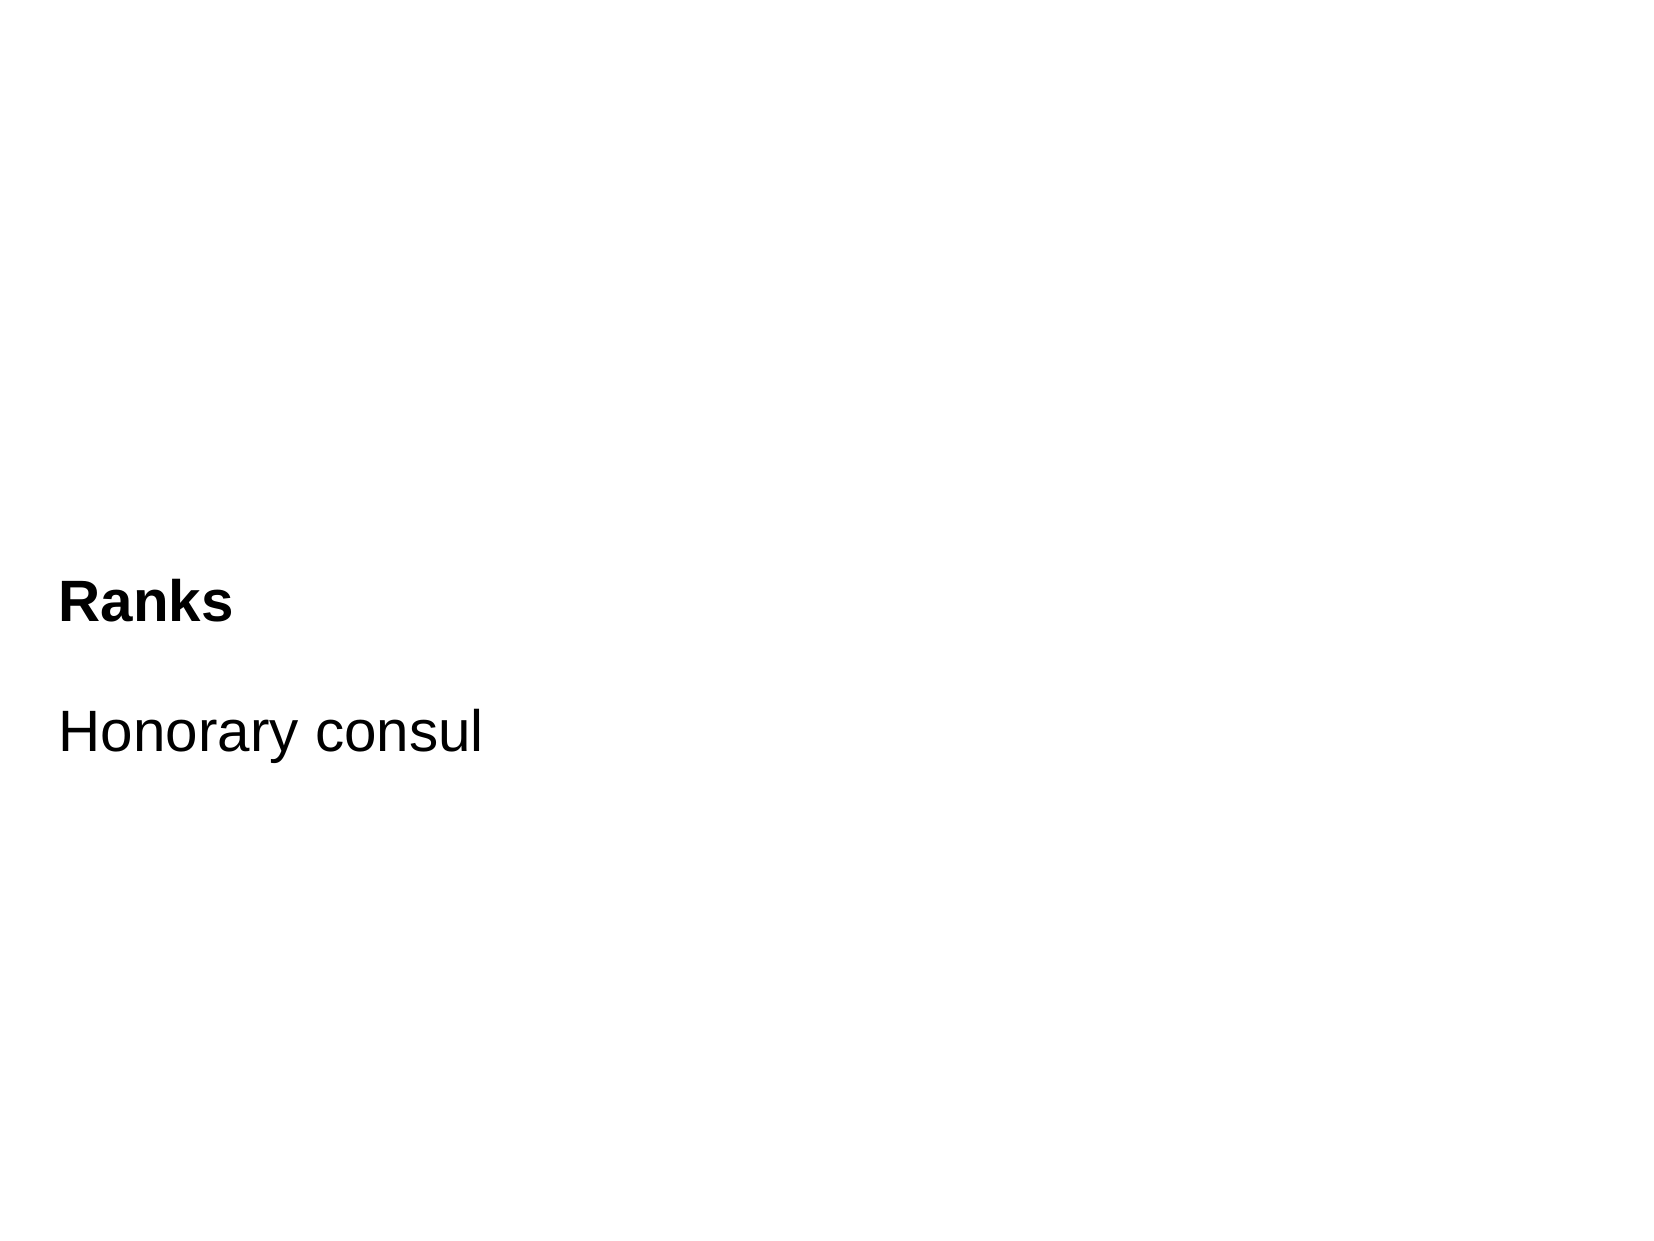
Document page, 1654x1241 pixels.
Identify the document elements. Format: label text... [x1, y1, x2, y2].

title Ranks Honorary consul [59, 562, 1625, 771]
